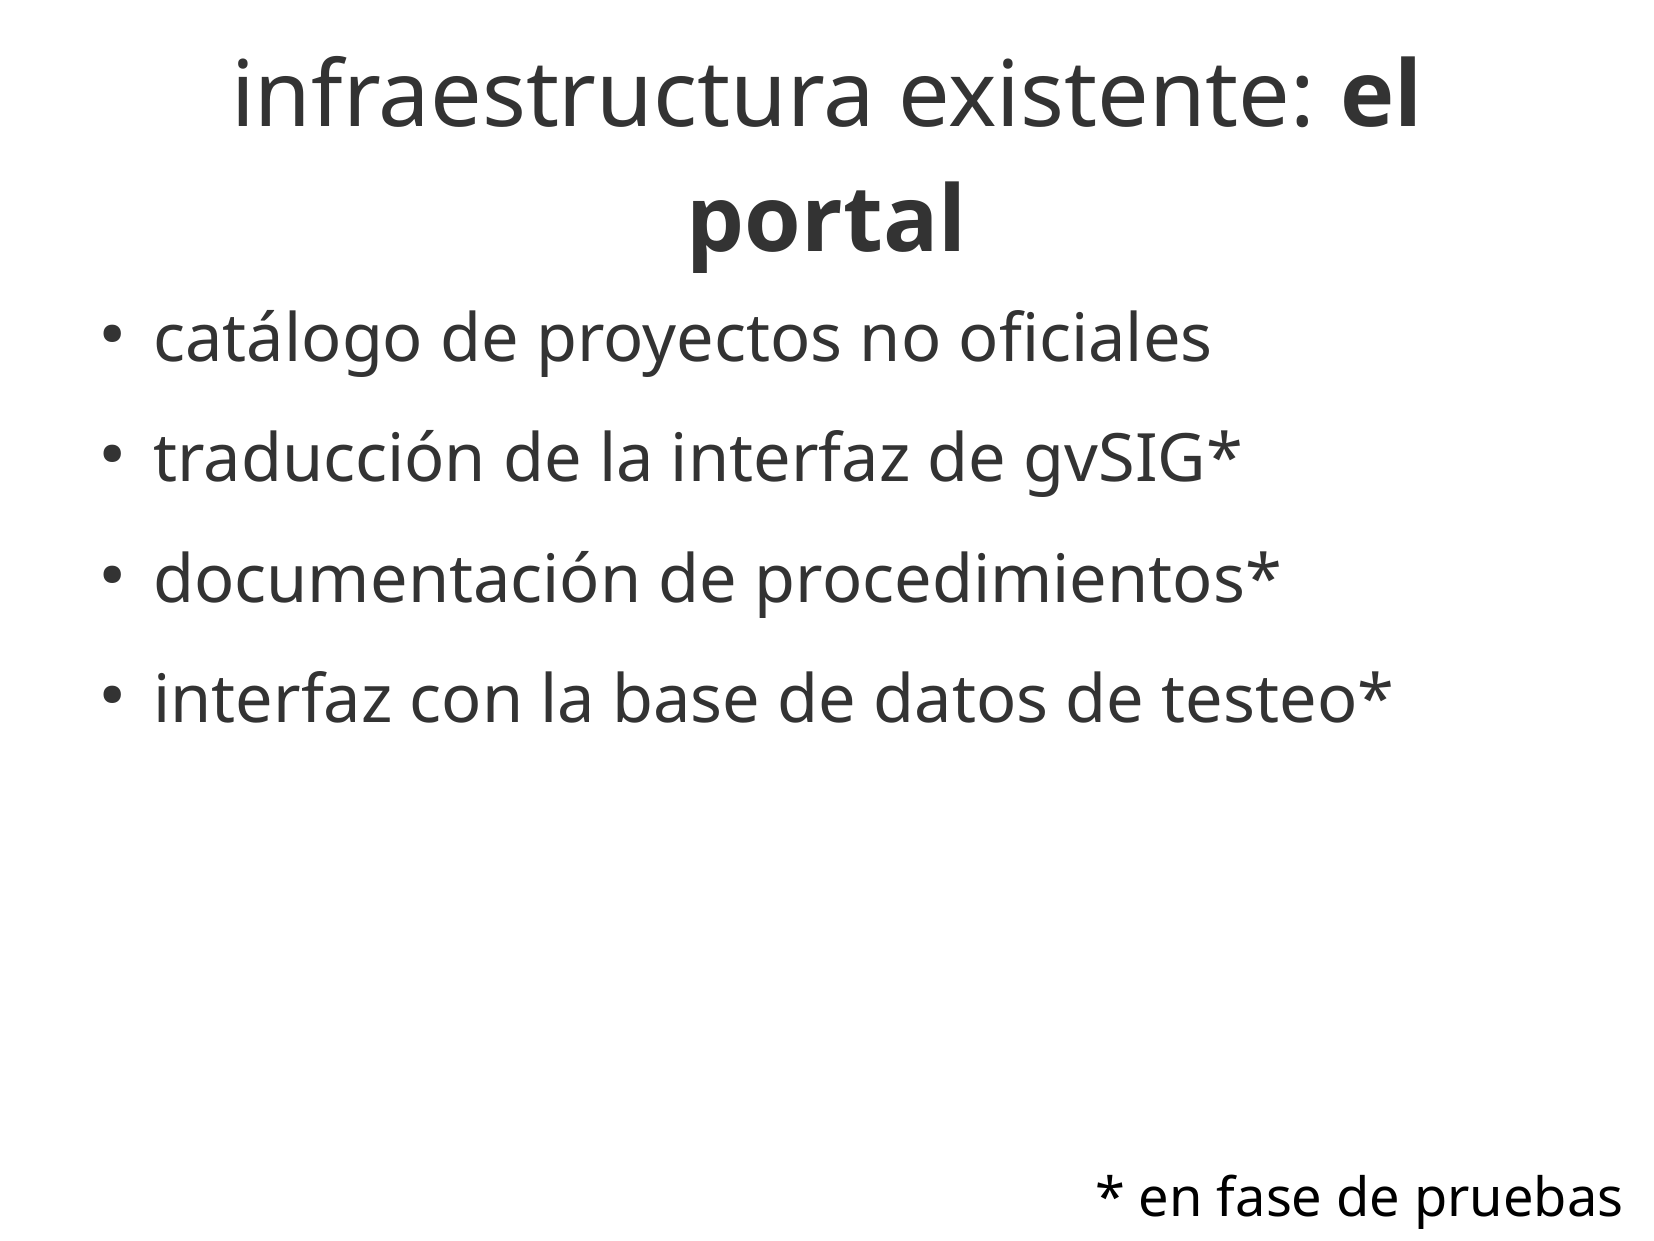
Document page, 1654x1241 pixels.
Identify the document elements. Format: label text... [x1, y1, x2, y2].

text_box * en fase de pruebas [900, 1151, 1639, 1234]
list catálogo de proyectos no oficiales traducción de la interfaz de gvSIG* documentación de procedimientos* interfaz con la base de datos de testeo* [82, 290, 1571, 1109]
title infraestructura existente: el portal [82, 49, 1571, 257]
